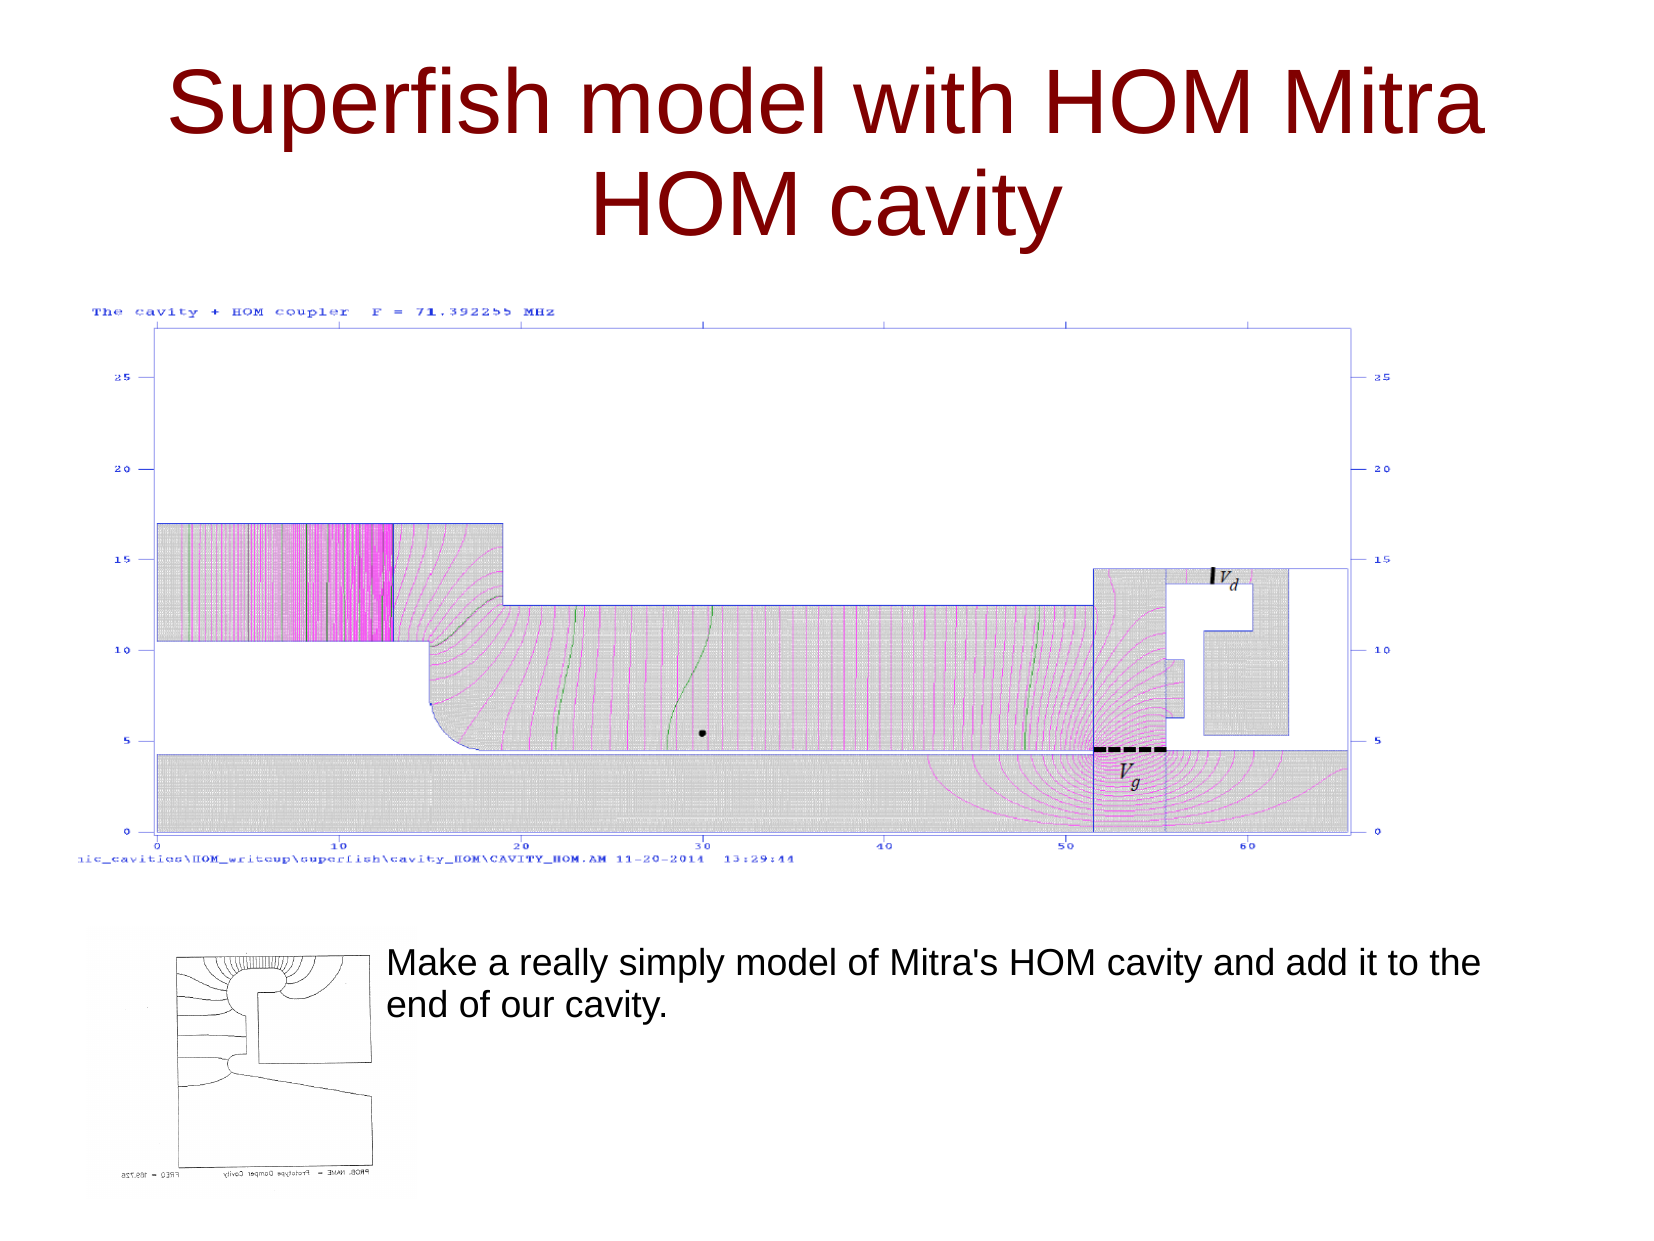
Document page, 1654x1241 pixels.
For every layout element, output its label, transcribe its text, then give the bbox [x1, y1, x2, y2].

picture [86, 926, 417, 1199]
text_box Make a really simply model of Mitra's HOM cavity and add it to the end of our cavity. [371, 933, 1534, 1032]
picture [71, 292, 1421, 881]
title Superfish model with HOM Mitra HOM cavity [82, 49, 1571, 257]
